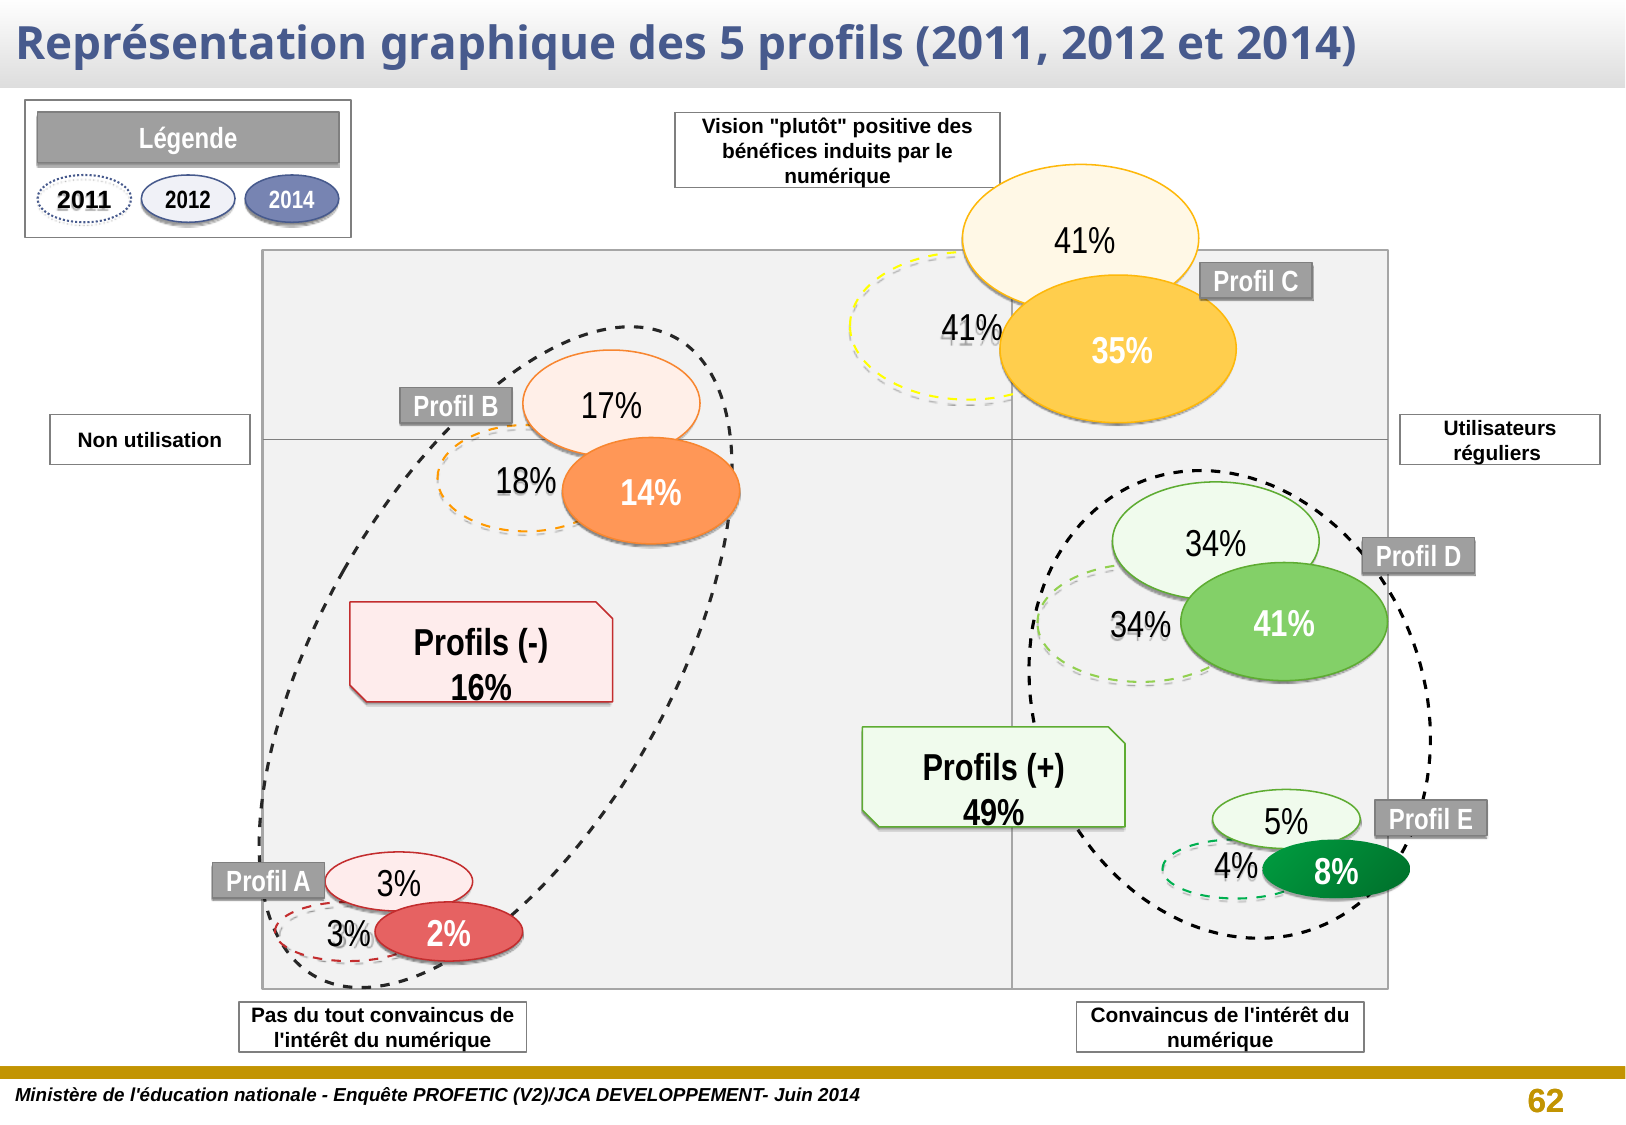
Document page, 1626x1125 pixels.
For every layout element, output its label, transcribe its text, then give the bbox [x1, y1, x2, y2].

text_box 2014 [245, 174, 339, 223]
text_box Profils (-) 16% [349, 601, 613, 702]
text_box 4% [1162, 839, 1286, 899]
text_box Convaincus de l'intérêt du numérique [1076, 1002, 1364, 1052]
text_box Profil D [1362, 537, 1475, 573]
text_box 18% [437, 425, 585, 532]
text_box 35% [999, 275, 1237, 423]
text_box 3% [275, 902, 398, 962]
text_box 2012 [141, 174, 236, 223]
text_box Profil A [212, 862, 325, 898]
text_box 17% [522, 350, 701, 454]
text_box Profil B [399, 387, 513, 423]
text_box 41% [994, 326, 999, 338]
text_box Profil C [1200, 262, 1313, 298]
text_box 8% [1262, 839, 1411, 899]
text_box Non utilisation [50, 414, 250, 464]
text_box 41% [1180, 562, 1388, 681]
text_box Ministère de l'éducation nationale - Enquête PROFETIC (V2)/JCA DEVELOPPEMENT- Juin 2014 [0, 1074, 1501, 1125]
text_box 3% [326, 851, 473, 911]
text_box [1013, 250, 1388, 439]
text_box [263, 440, 1011, 989]
text_box Pas du tout convaincus de l'intérêt du numérique [239, 1002, 526, 1052]
text_box 41% [962, 164, 1199, 304]
text_box Profil E [1374, 800, 1488, 836]
text_box 5% [1212, 789, 1361, 849]
text_box 2011 [37, 174, 132, 223]
text_box Profils (+) 49% [862, 726, 1126, 827]
text_box [263, 250, 1011, 439]
text_box 2% [375, 901, 523, 962]
text_box 41% [849, 251, 1023, 400]
text_box Vision "plutôt" positive des bénéfices induits par le numérique [675, 112, 1000, 188]
title Représentation graphique des 5 profils (2011, 2012 et 2014) [0, 0, 1625, 88]
text_box Légende [37, 112, 339, 163]
text_box 14% [562, 437, 740, 544]
text_box 34% [1112, 481, 1320, 598]
text_box [1013, 440, 1388, 989]
text_box 62 [1512, 1071, 1625, 1125]
text_box 34% [1037, 565, 1214, 682]
text_box Utilisateurs réguliers [1400, 414, 1600, 464]
